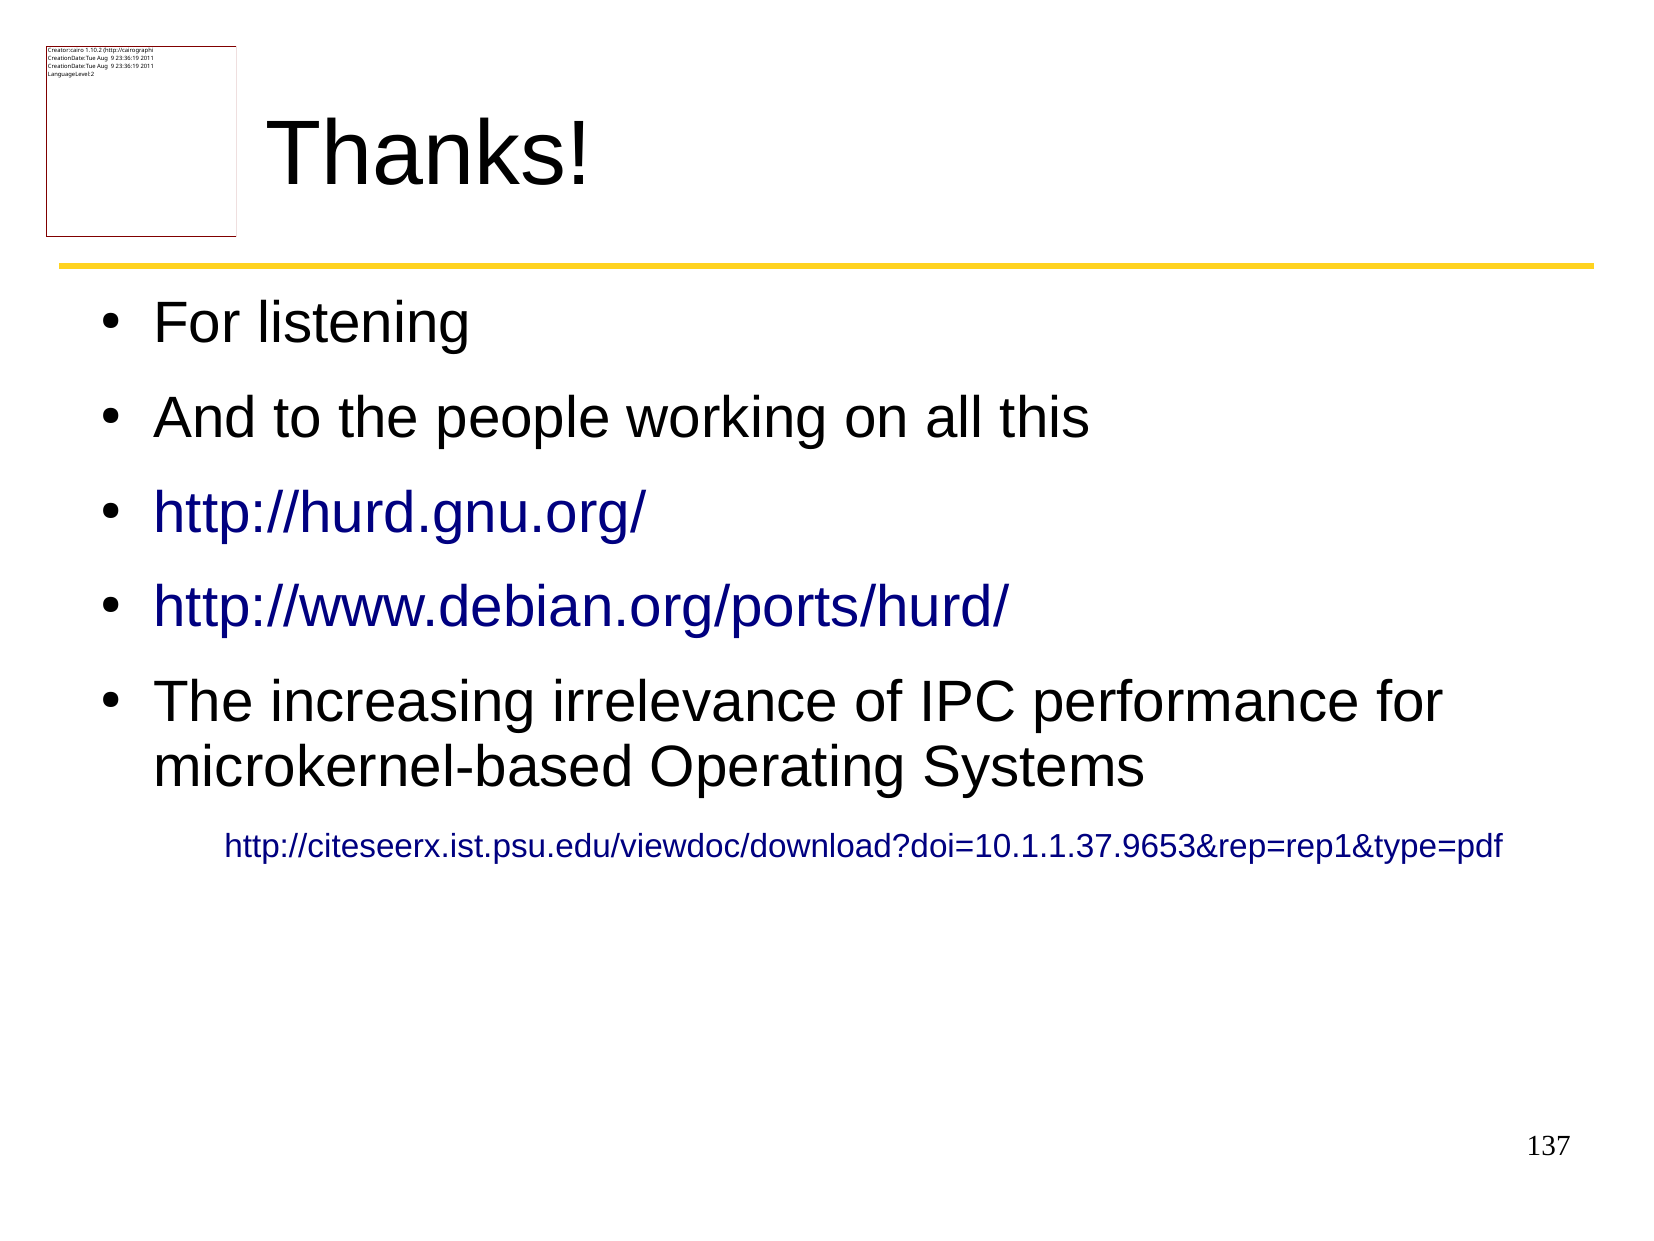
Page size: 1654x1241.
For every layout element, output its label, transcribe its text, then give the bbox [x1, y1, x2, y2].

title Thanks! [265, 49, 1571, 257]
list For listening And to the people working on all this http://hurd.gnu.org/ http://www.debian.org/ports/hurd/ The increasing irrelevance of IPC performance for microkernel-based Operating Systems http://citeseerx.ist.psu.edu/viewdoc/download?doi=10.1.1.37.9653&rep=rep1&type=pdf [82, 290, 1571, 1109]
